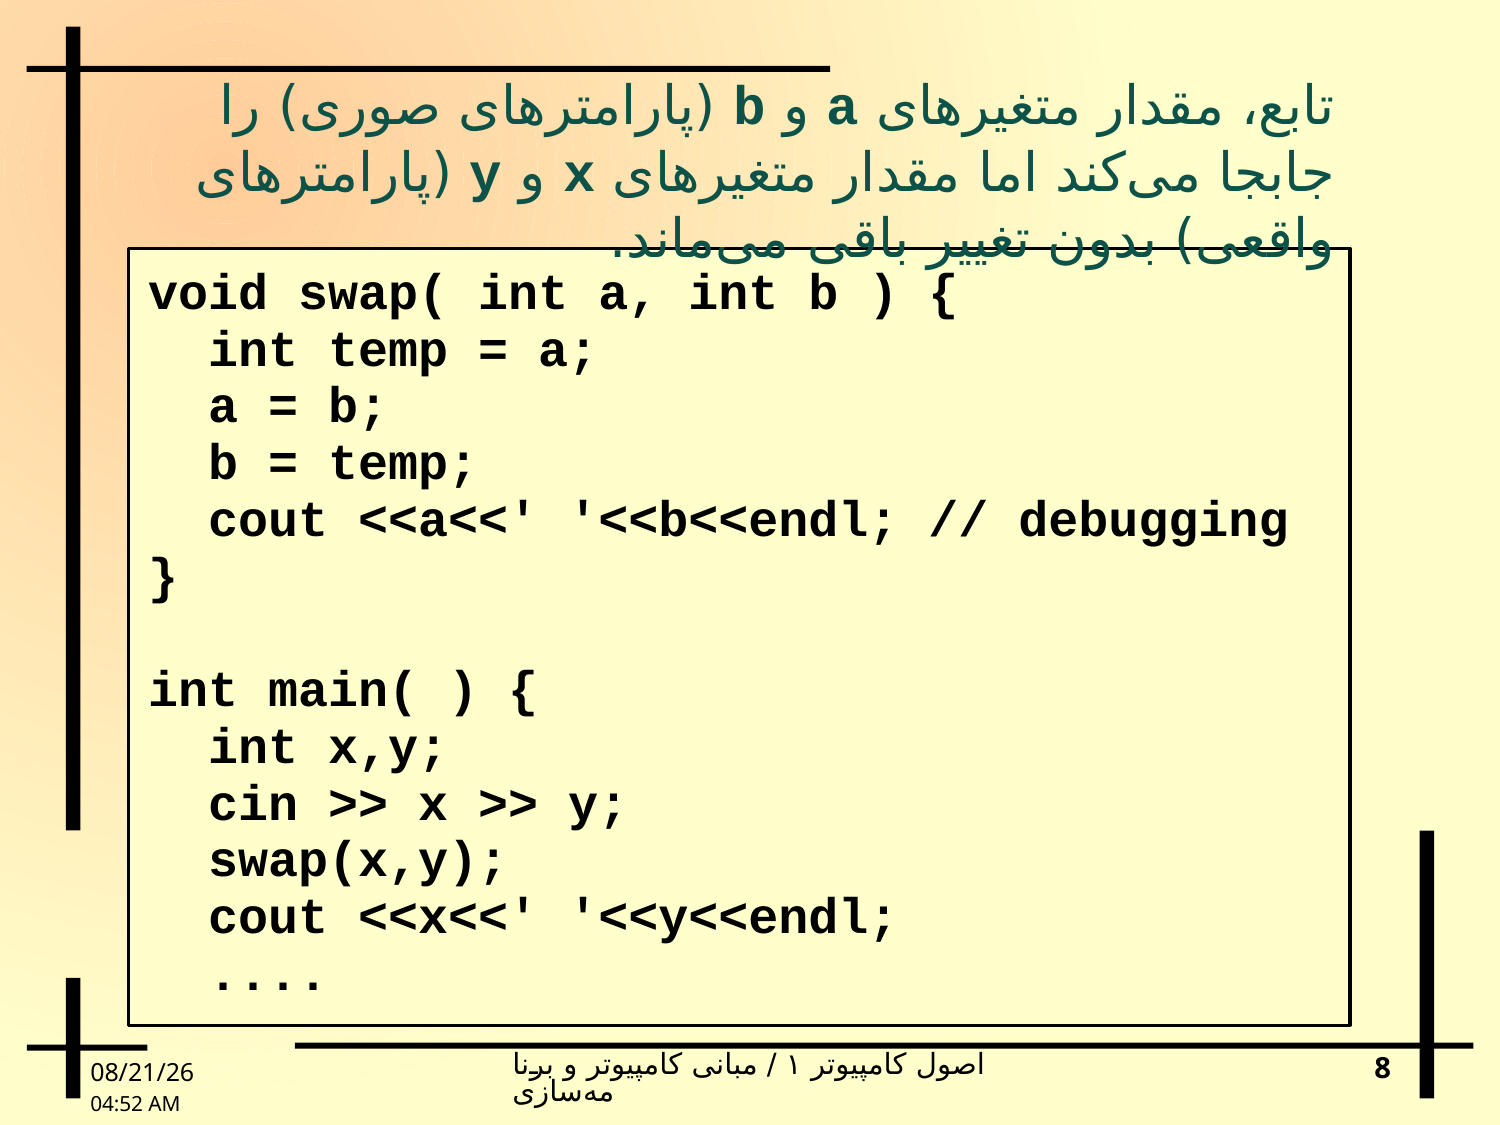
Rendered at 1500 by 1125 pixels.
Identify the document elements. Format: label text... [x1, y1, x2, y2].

list void swap( int a, int b ) { int temp = a; a = b; b = temp; cout <<a<<' '<<b<<endl; // debugging } int main( ) { int x,y; cin >> x >> y; swap(x,y); cout <<x<<' '<<y<<endl; .... [128, 248, 1351, 1026]
list تابع، مقدار متغیرهای a و b (پارامترهای صوری) را جابجا می‌کند اما مقدار متغیرهای x و y (پارامترهای واقعی) بدون تغییر باقی می‌ماند. [112, 74, 1388, 244]
